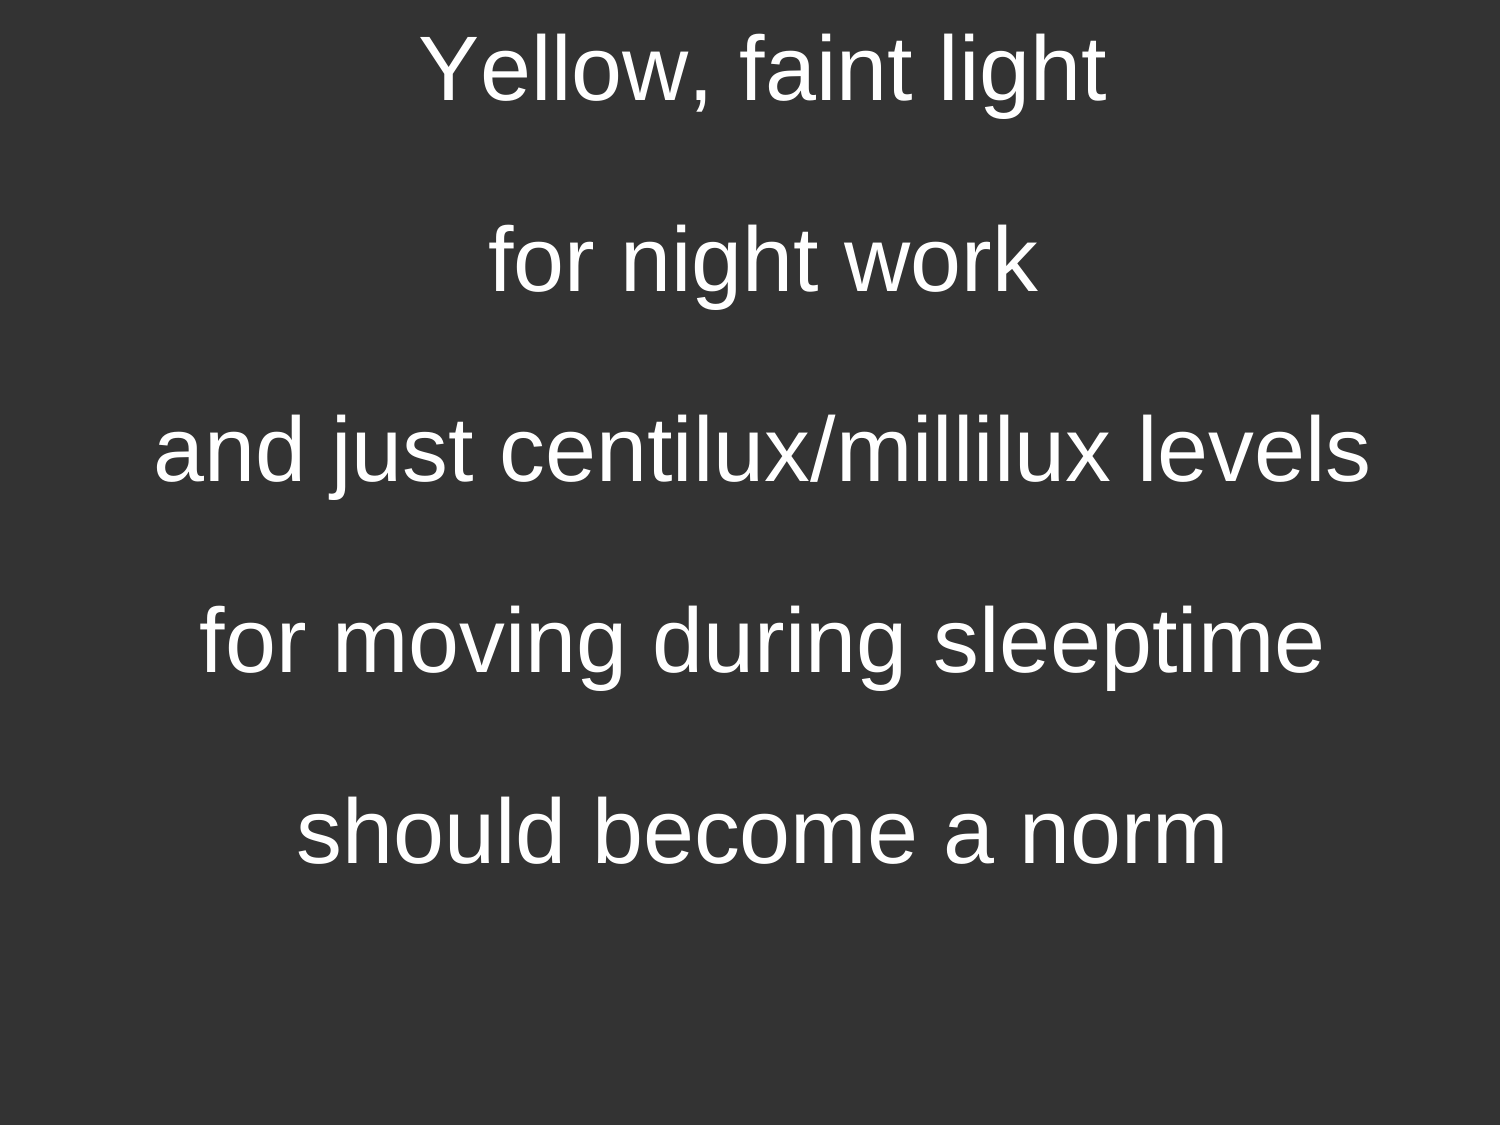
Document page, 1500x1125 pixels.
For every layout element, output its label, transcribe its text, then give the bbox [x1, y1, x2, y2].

title Yellow, faint light for night work and just centilux/millilux levels for moving during sleeptime should become a norm [88, 20, 1439, 886]
